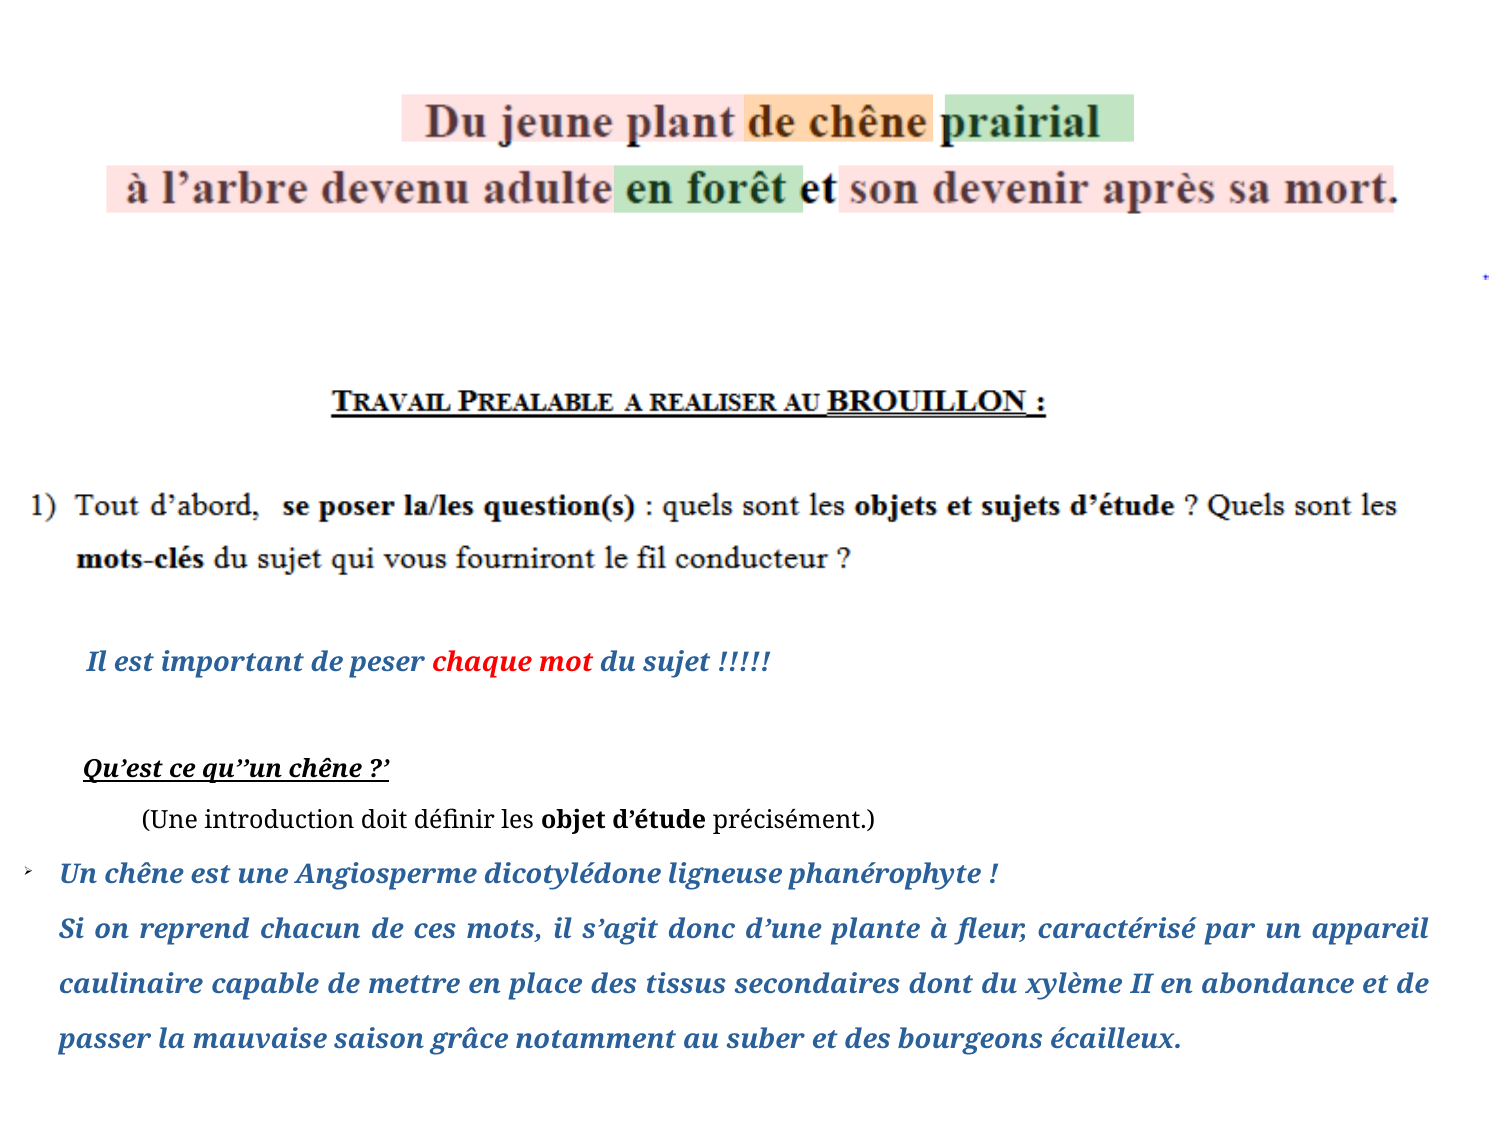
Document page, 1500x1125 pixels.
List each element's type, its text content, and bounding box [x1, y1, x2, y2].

text_box [106, 165, 804, 213]
text_box [401, 94, 934, 142]
text_box [838, 165, 1394, 213]
text_box Il est important de peser chaque mot du sujet !!!!! Qu’est ce qu’’un chêne ?’ (Une introduction doit définir les objet d’étude précisément.) Un chêne est une Angiosperme dicotylédone ligneuse phanérophyte ! Si on reprend chacun de ces mots, il s’agit donc d’une plante à fleur, caractérisé par un appareil caulinaire capable de mettre en place des tissus secondaires dont du xylème II en abondance et de passer la mauvaise saison grâce notamment au suber et des bourgeons écailleux. [23, 623, 1430, 987]
text_box [944, 94, 1134, 142]
picture [23, 360, 1441, 579]
picture [47, 35, 1489, 280]
